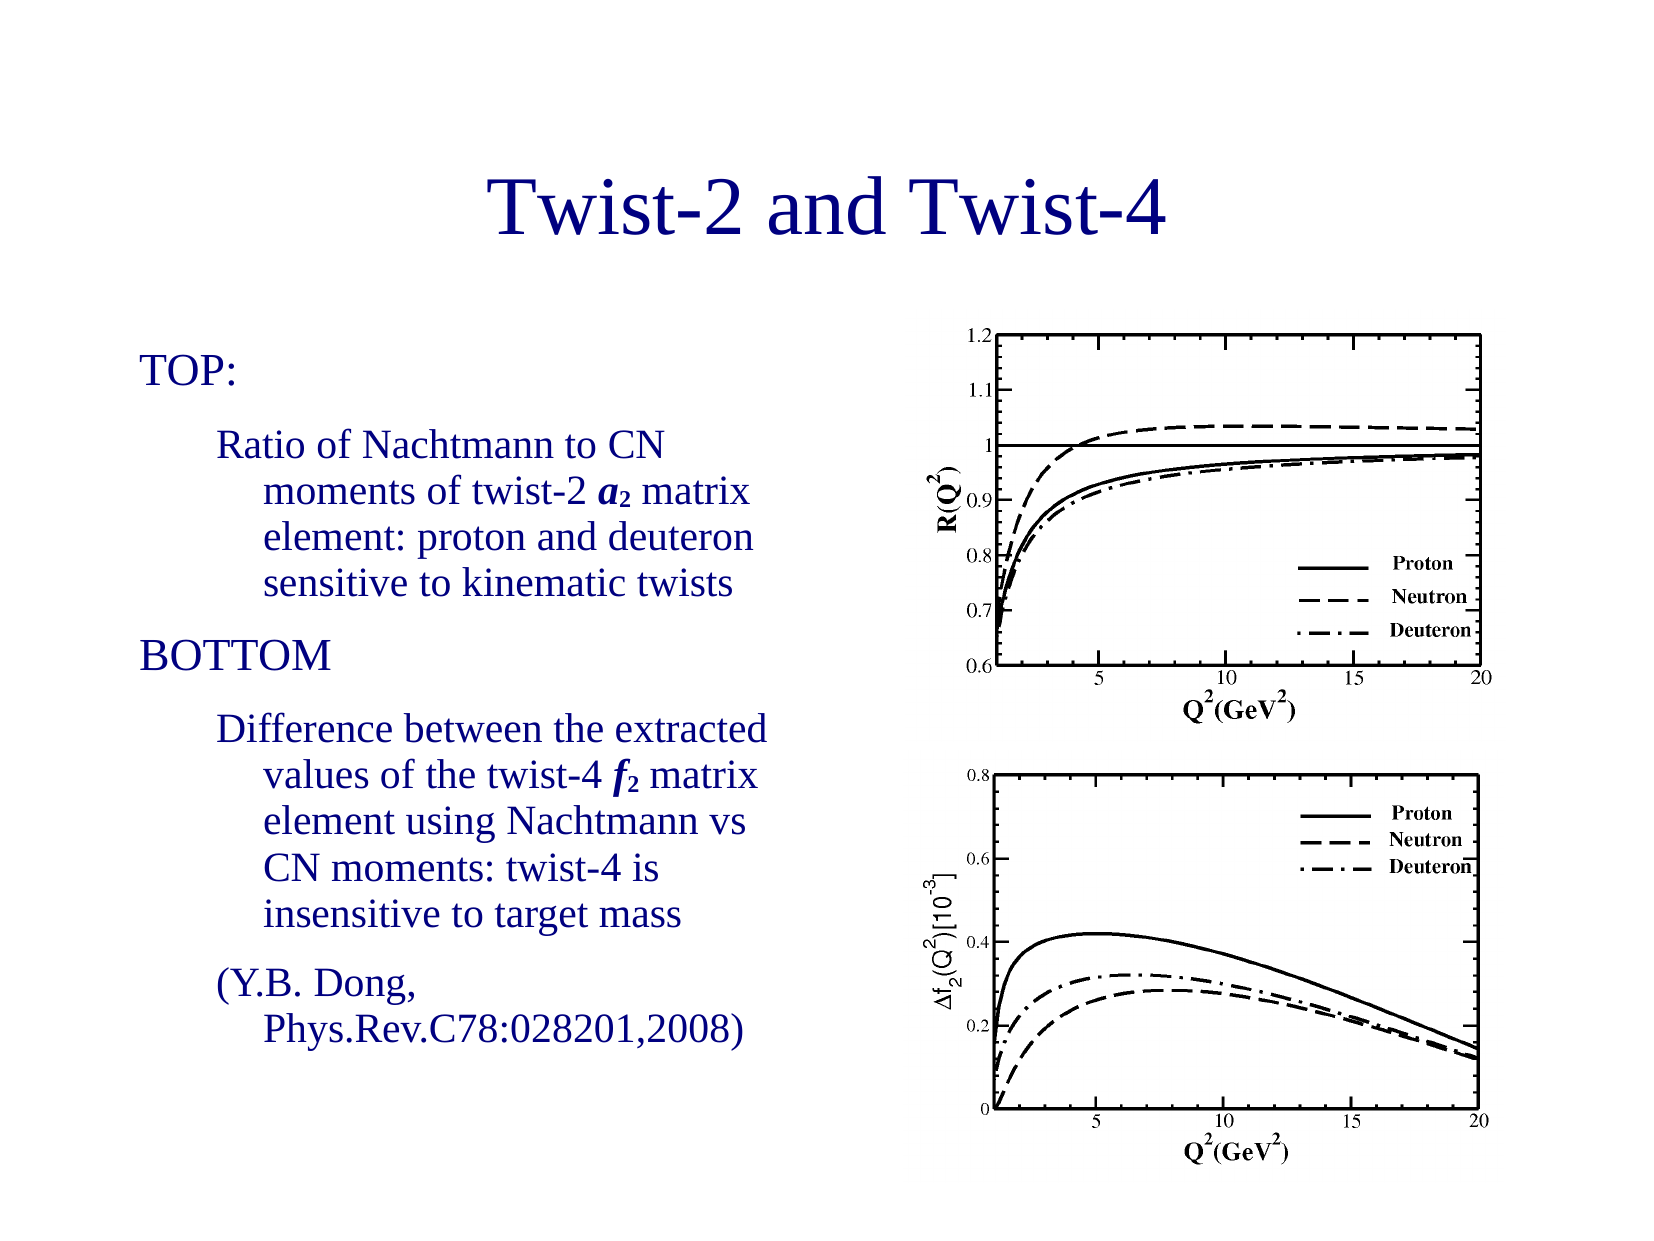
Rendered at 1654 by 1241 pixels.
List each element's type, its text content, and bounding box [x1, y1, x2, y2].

list TOP: Ratio of Nachtmann to CN moments of twist-2 a2 matrix element: proton and deuteron sensitive to kinematic twists BOTTOM Difference between the extracted values of the twist-4 f2 matrix element using Nachtmann vs CN moments: twist-4 is insensitive to target mass (Y.B. Dong, Phys.Rev.C78:028201,2008) [121, 344, 811, 1206]
picture [905, 309, 1506, 742]
title Twist-2 and Twist-4 [121, 102, 1534, 311]
picture [903, 750, 1504, 1183]
